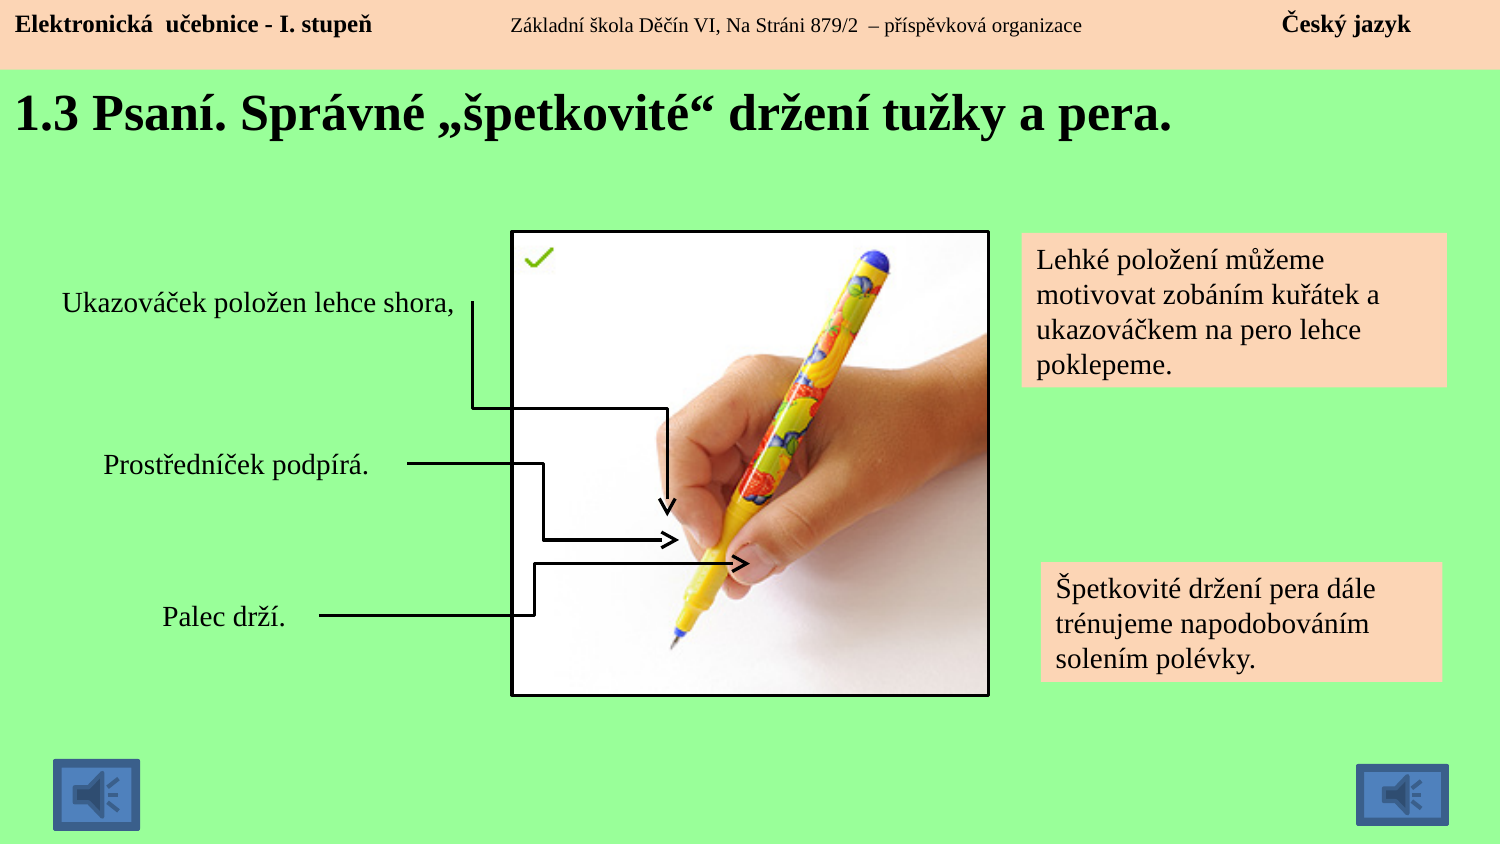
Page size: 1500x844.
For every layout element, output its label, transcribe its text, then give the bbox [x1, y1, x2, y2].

text_box Špetkovité držení pera dále trénujeme napodobováním solením polévky. [1040, 562, 1443, 682]
text_box Lehké položení můžeme motivovat zobáním kuřátek a ukazováčkem na pero lehce poklepeme. [1021, 232, 1447, 388]
text_box Palec drží. [147, 590, 319, 640]
title 1.3 Psaní. Správné „špetkovité“ držení tužky a pera. [0, 70, 1447, 169]
text_box Prostředníček podpírá. [88, 437, 408, 488]
picture [513, 232, 987, 694]
text_box [1359, 766, 1447, 824]
text_box [56, 761, 138, 829]
text_box Elektronická učebnice - I. stupeň Základní škola Děčín VI, Na Stráni 879/2 – příspěvková organizace Český jazyk [0, 0, 1500, 70]
text_box Ukazováček položen lehce shora, [47, 275, 473, 326]
